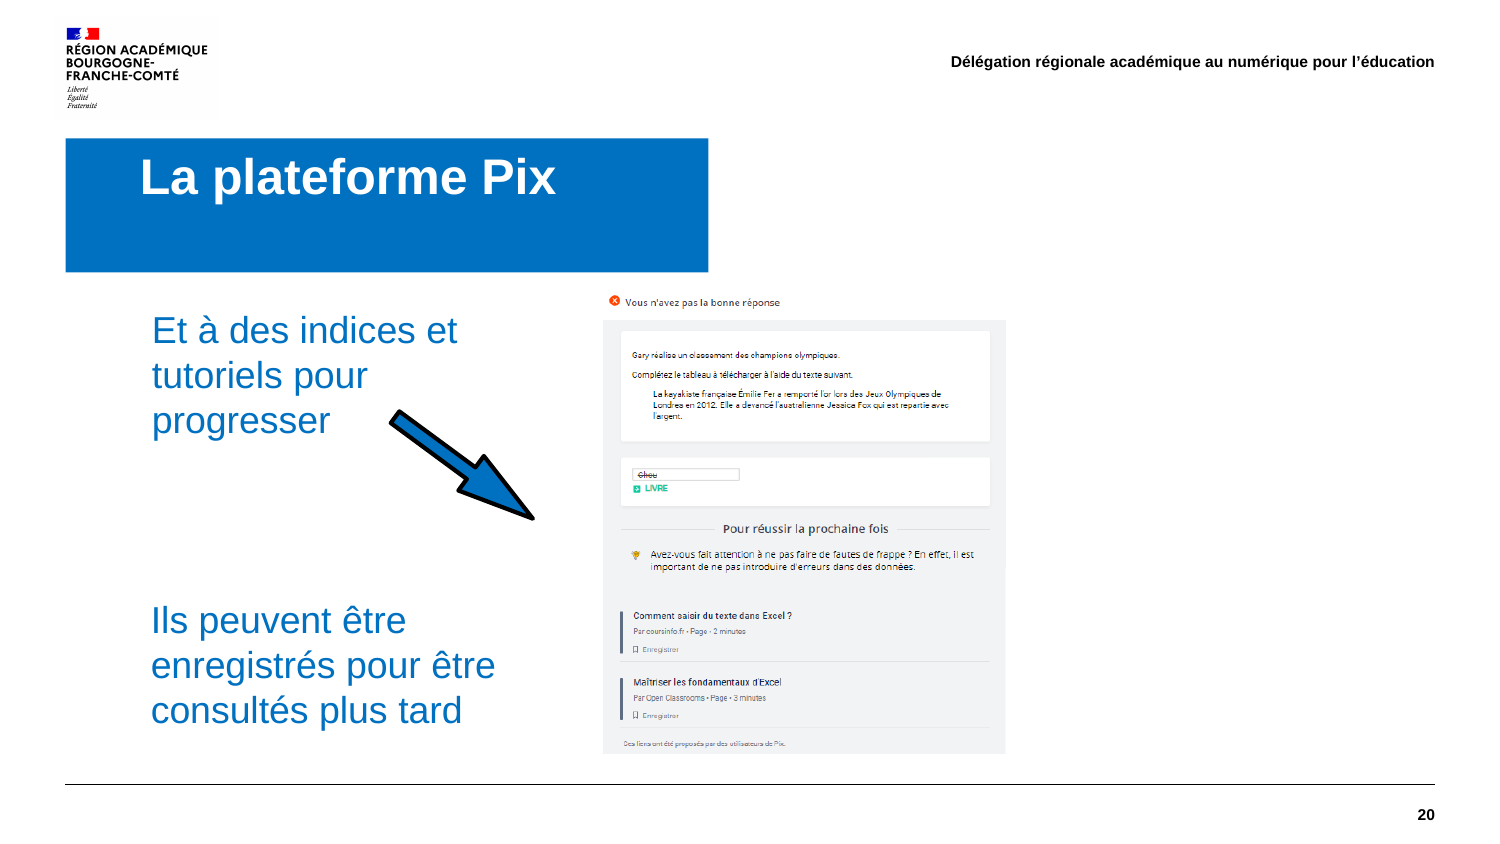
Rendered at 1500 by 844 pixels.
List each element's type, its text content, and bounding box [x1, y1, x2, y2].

picture [55, 16, 219, 120]
text_box Et à des indices et tutoriels pour progresser [144, 256, 546, 491]
slide_number <numéro> [1213, 784, 1436, 844]
footer Délégation régionale académique au numérique pour l’éducation [470, 32, 1436, 92]
text_box Ils peuvent être enregistrés pour être consultés plus tard [143, 546, 561, 781]
picture [603, 288, 1006, 755]
text_box [459, 491, 533, 519]
list La plateforme Pix [65, 138, 709, 273]
